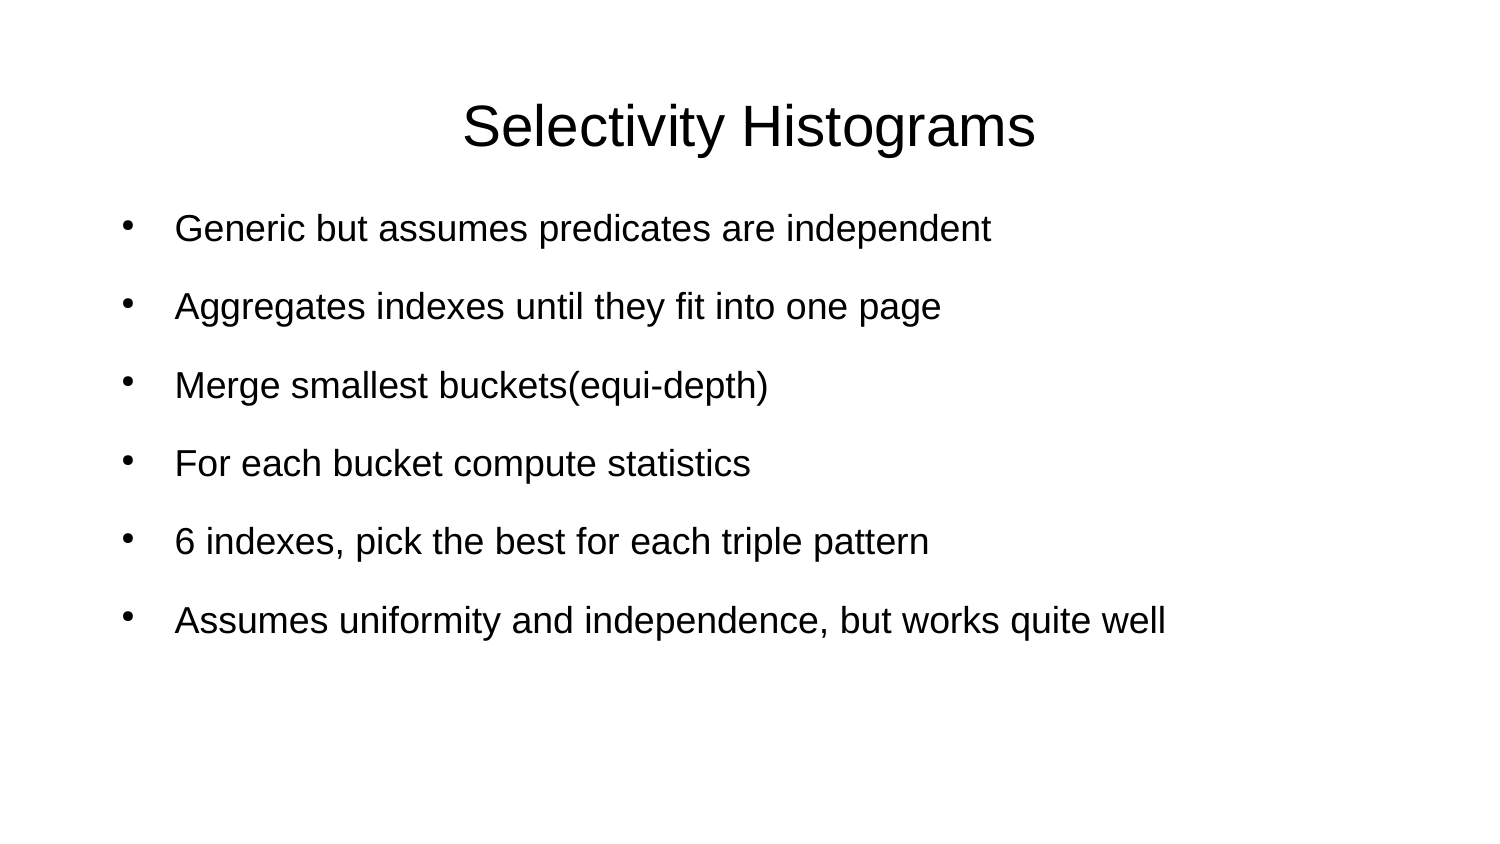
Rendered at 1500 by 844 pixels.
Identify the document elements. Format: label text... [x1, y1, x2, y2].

list Generic but assumes predicates are independent Aggregates indexes until they fit into one page Merge smallest buckets(equi-depth) For each bucket compute statistics 6 indexes, pick the best for each triple pattern Assumes uniformity and independence, but works quite well [51, 189, 1449, 750]
title Selectivity Histograms [51, 72, 1449, 167]
